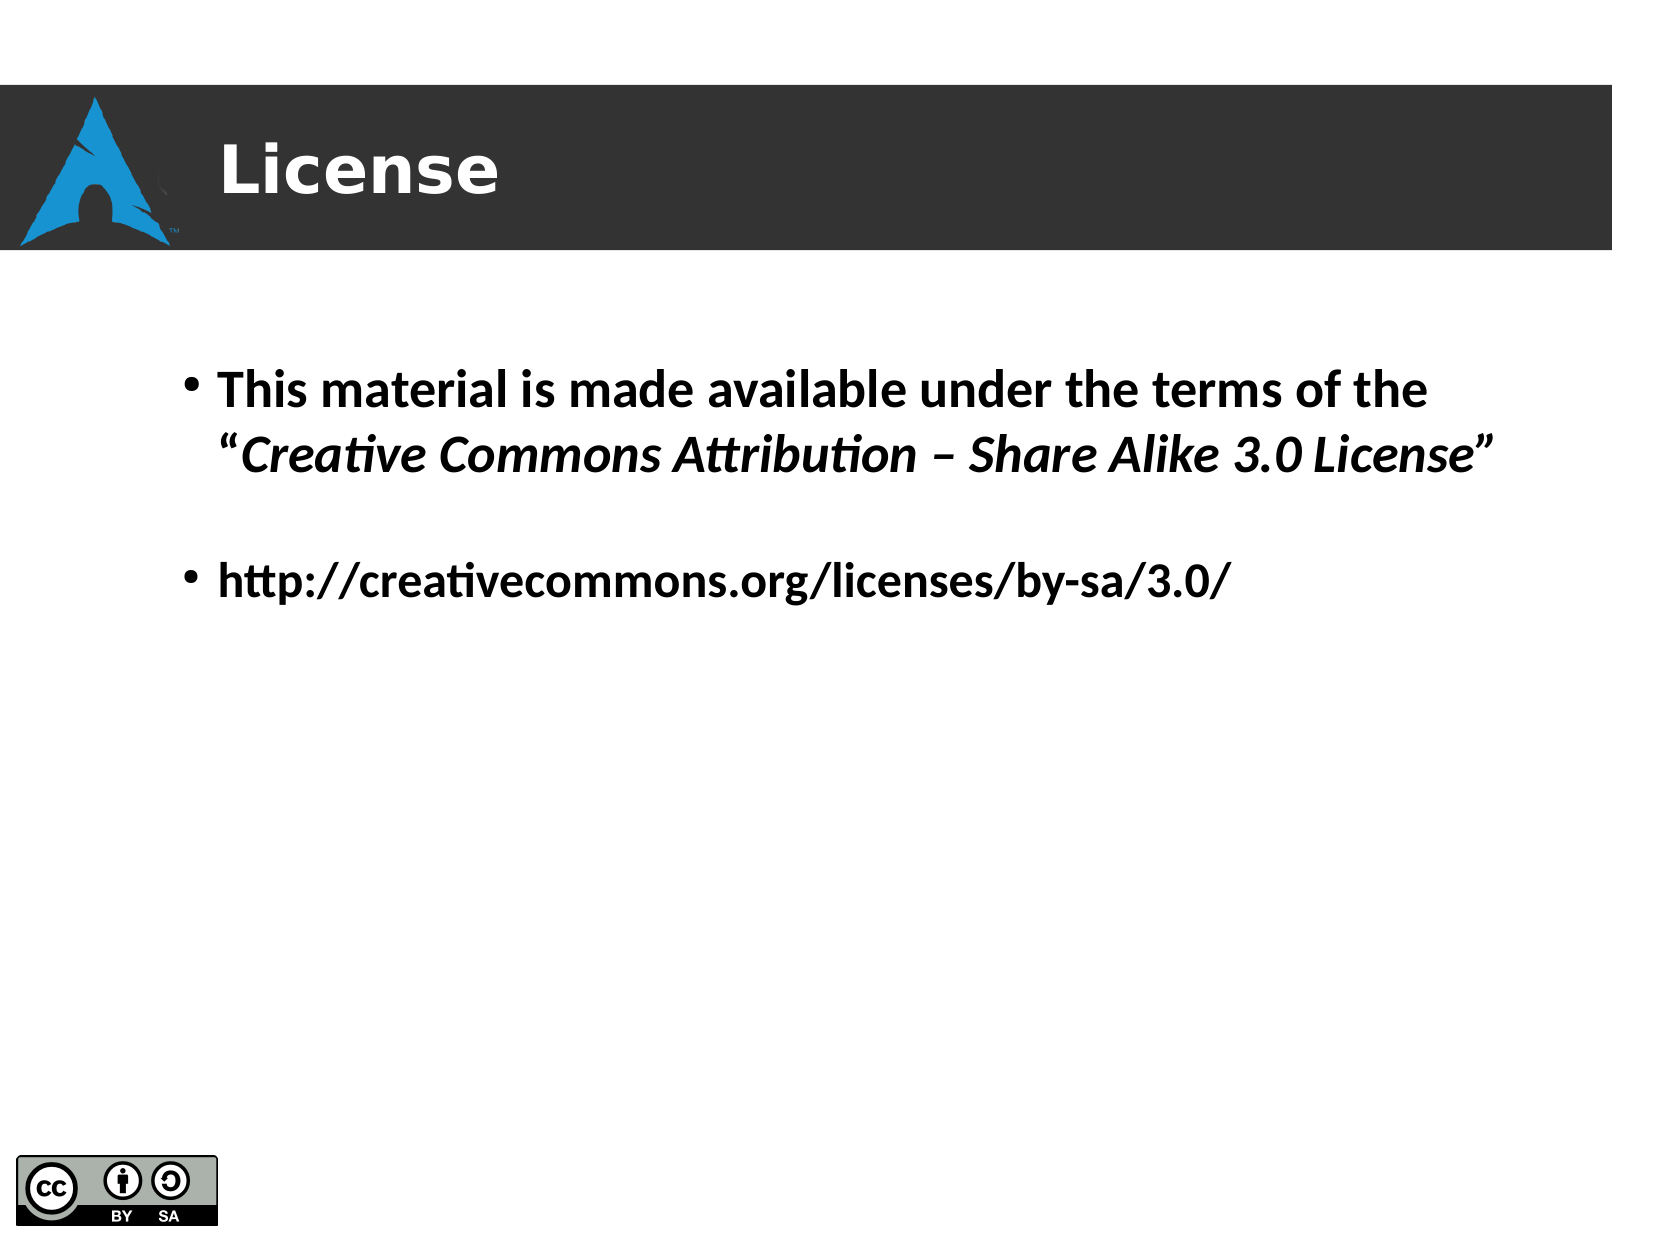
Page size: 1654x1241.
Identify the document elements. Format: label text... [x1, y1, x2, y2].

picture [0, 81, 188, 260]
text_box License [188, 84, 1612, 250]
text_box This material is made available under the terms of the “Creative Commons Attribution – Share Alike 3.0 License” http://creativecommons.org/licenses/by-sa/3.0/ [167, 345, 1612, 1134]
picture [16, 1155, 218, 1227]
